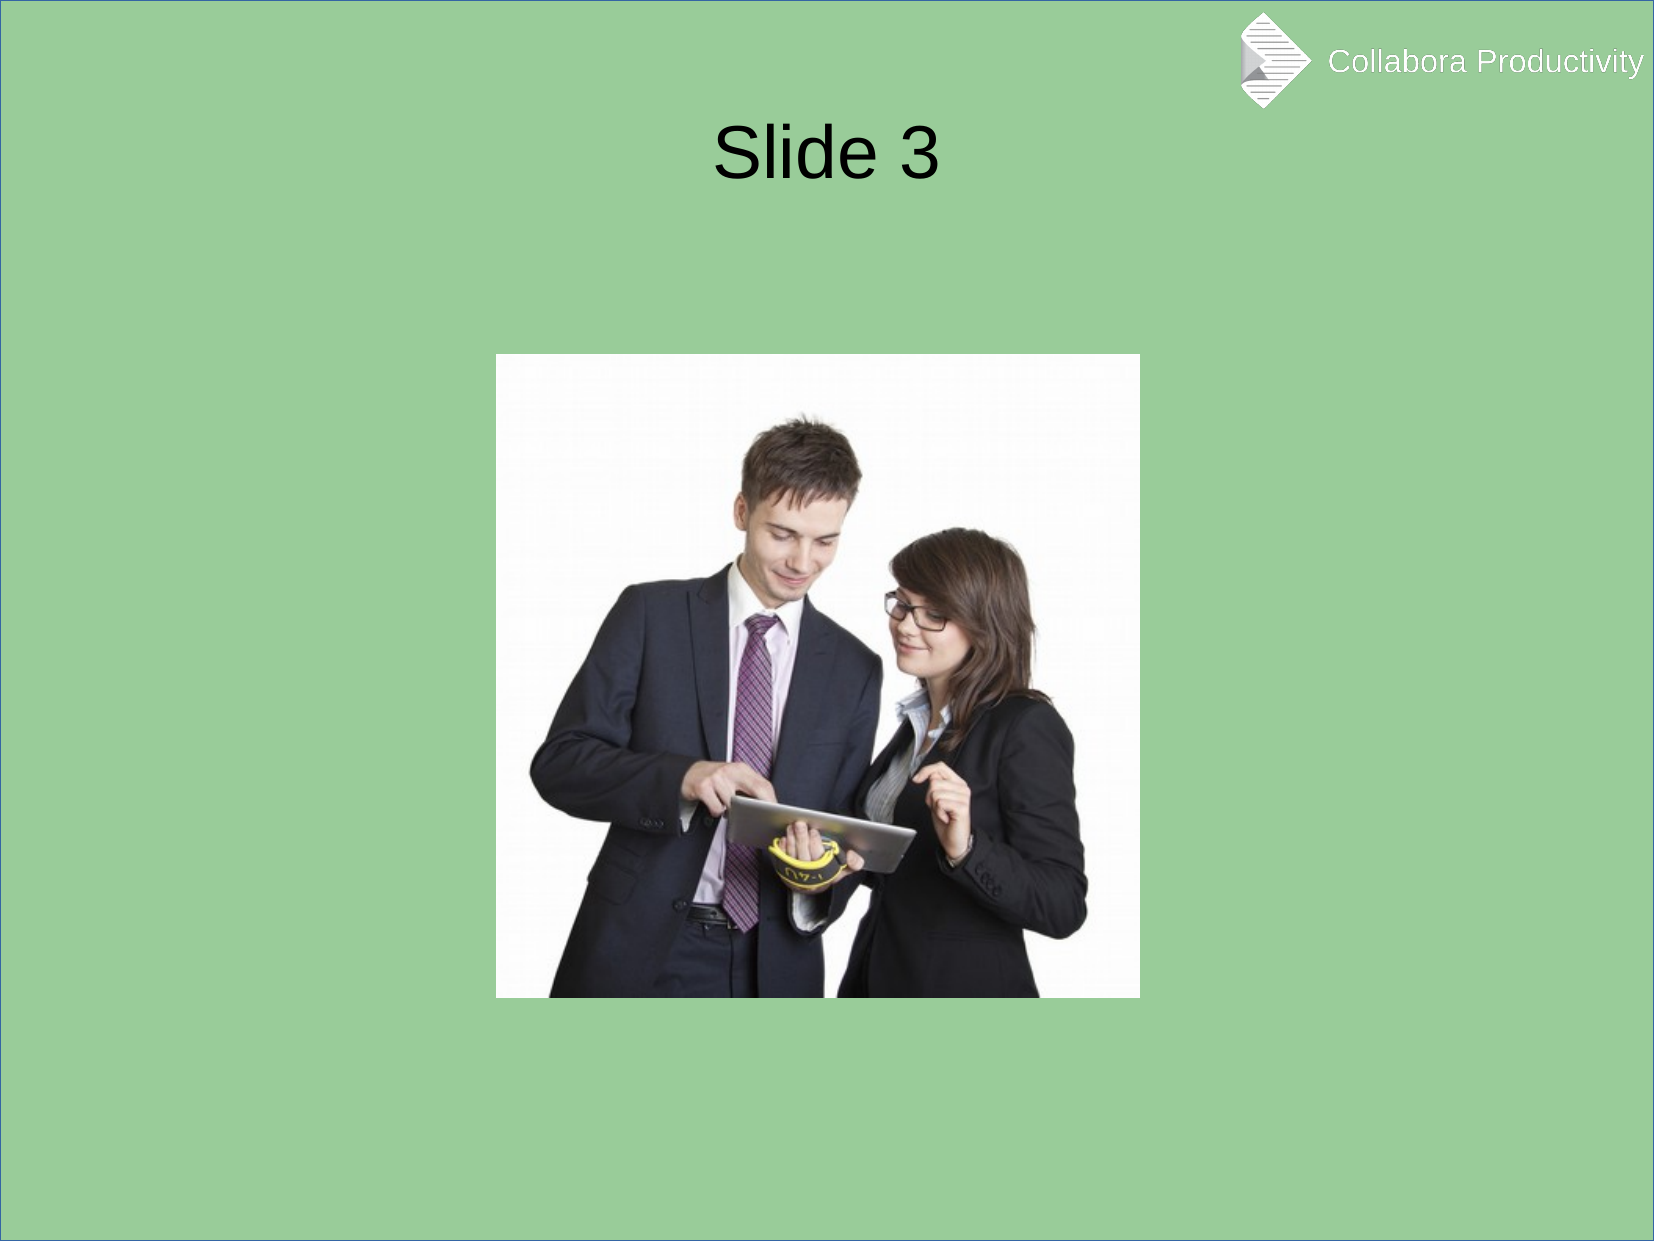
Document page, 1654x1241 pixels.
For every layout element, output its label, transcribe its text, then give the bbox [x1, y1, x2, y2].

picture [496, 354, 1140, 998]
picture [1241, 12, 1644, 109]
title Slide 3 [82, 49, 1571, 257]
text_box [0, 0, 1654, 1241]
